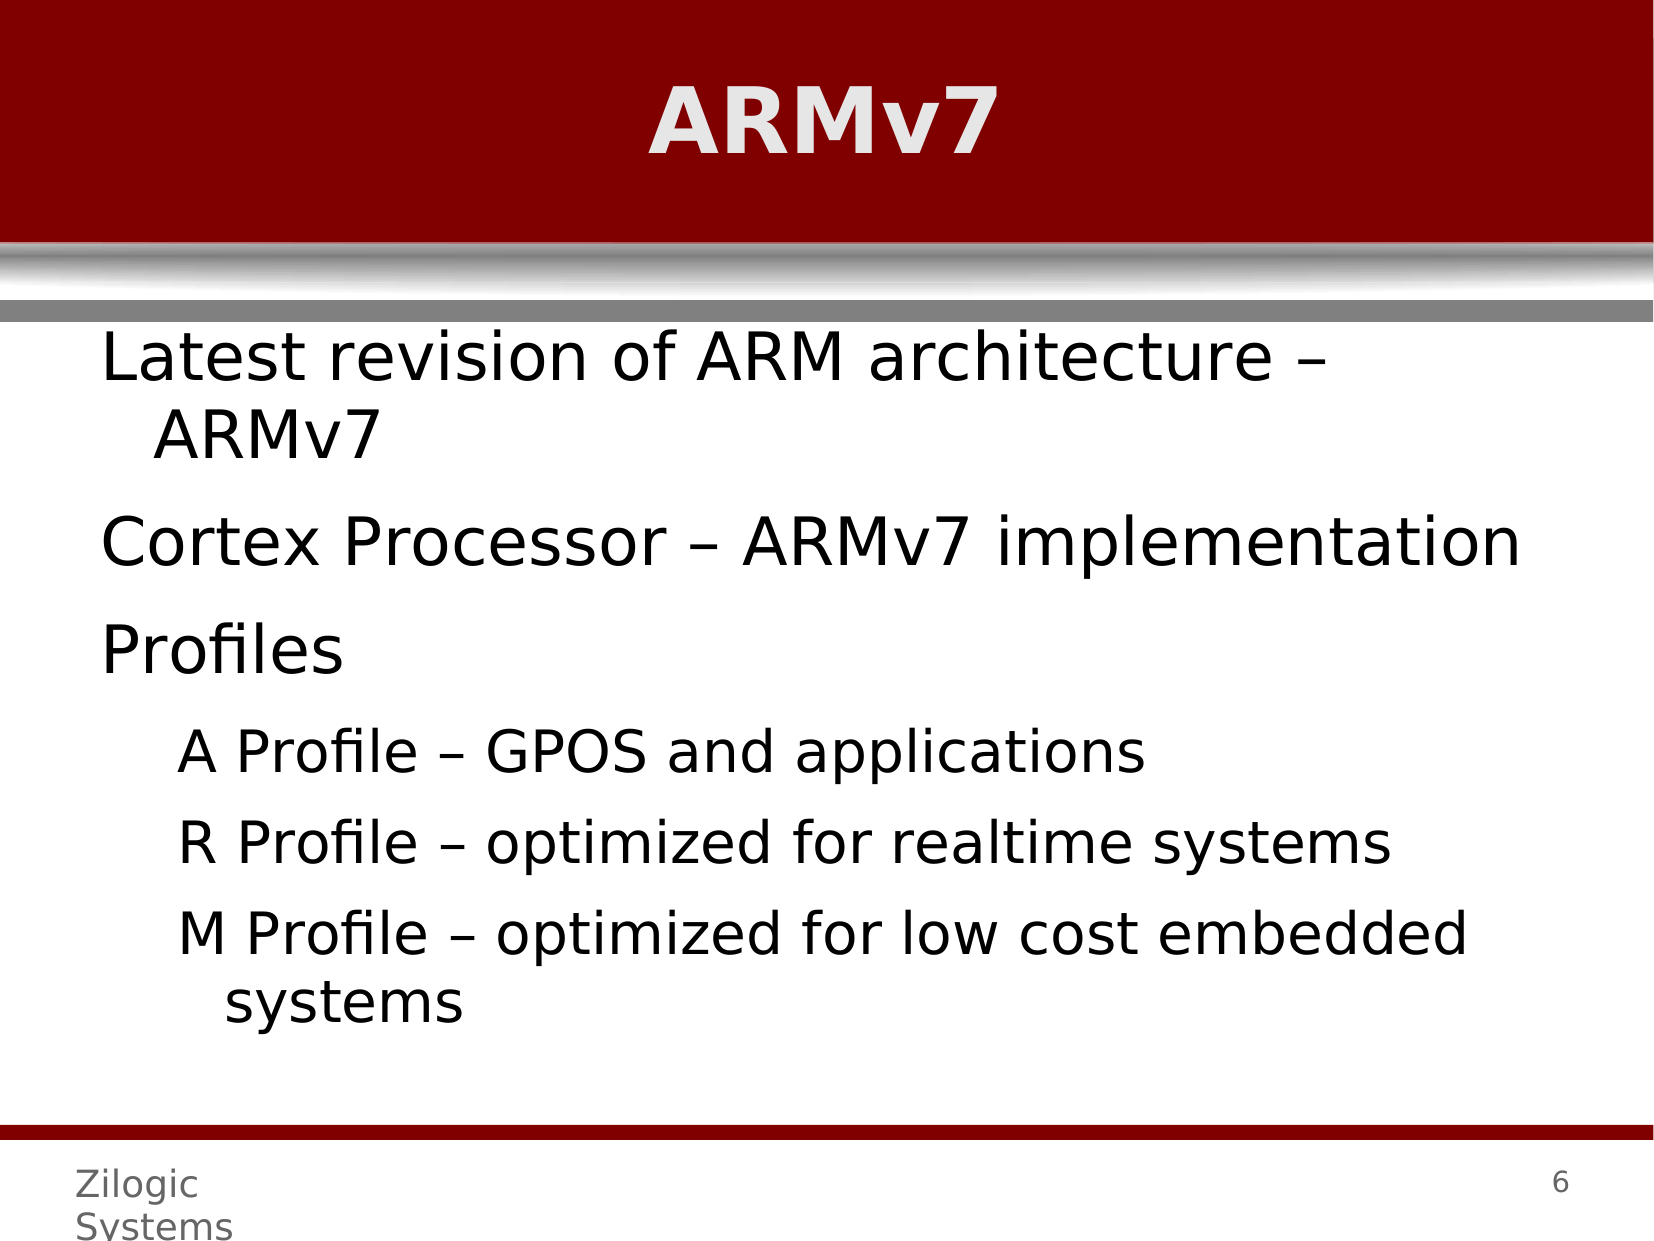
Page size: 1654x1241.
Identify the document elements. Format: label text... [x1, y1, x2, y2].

title ARMv7 [82, 18, 1571, 226]
list Latest revision of ARM architecture – ARMv7 Cortex Processor – ARMv7 implementation Profiles A Profile – GPOS and applications R Profile – optimized for realtime systems M Profile – optimized for low cost embedded systems [82, 318, 1571, 1115]
